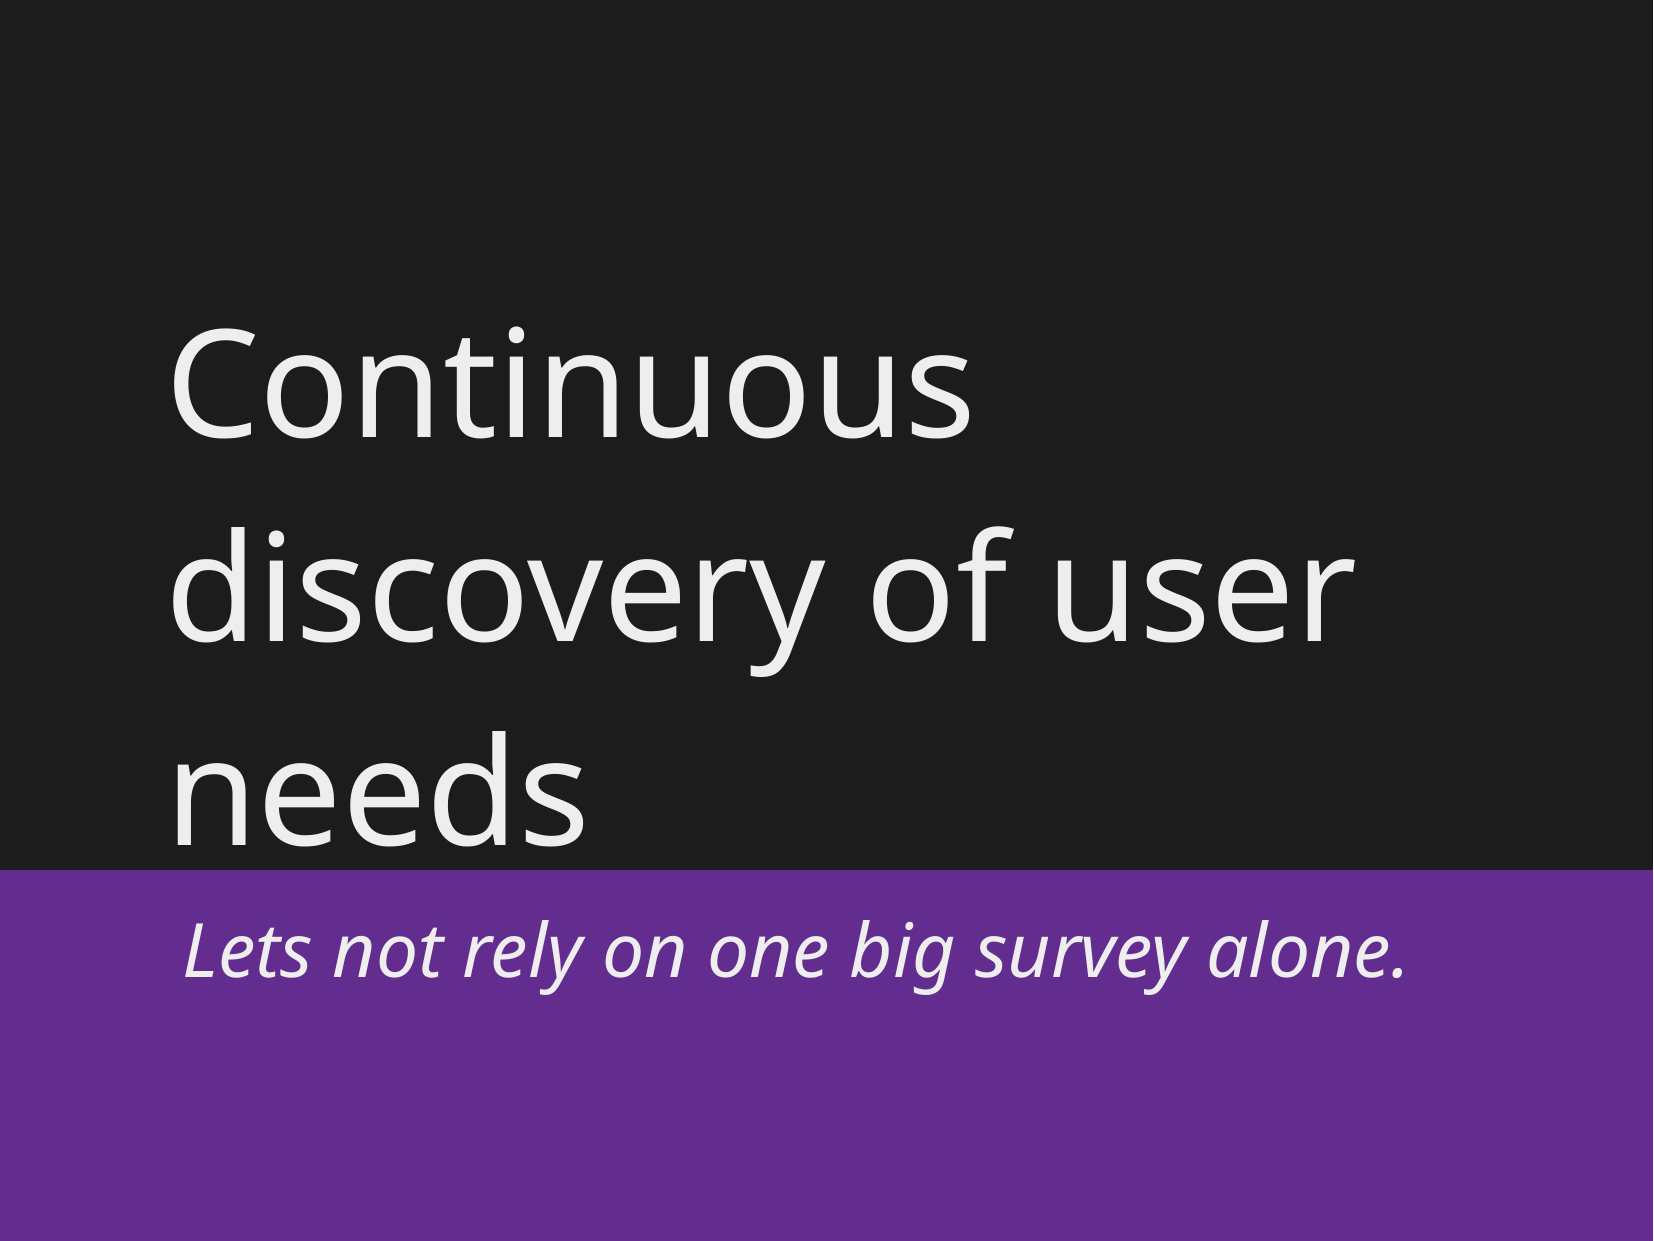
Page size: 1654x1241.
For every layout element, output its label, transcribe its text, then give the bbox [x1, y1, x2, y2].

list Lets not rely on one big survey alone. [165, 897, 1571, 1241]
title Continuous discovery of user needs [165, 72, 1571, 778]
